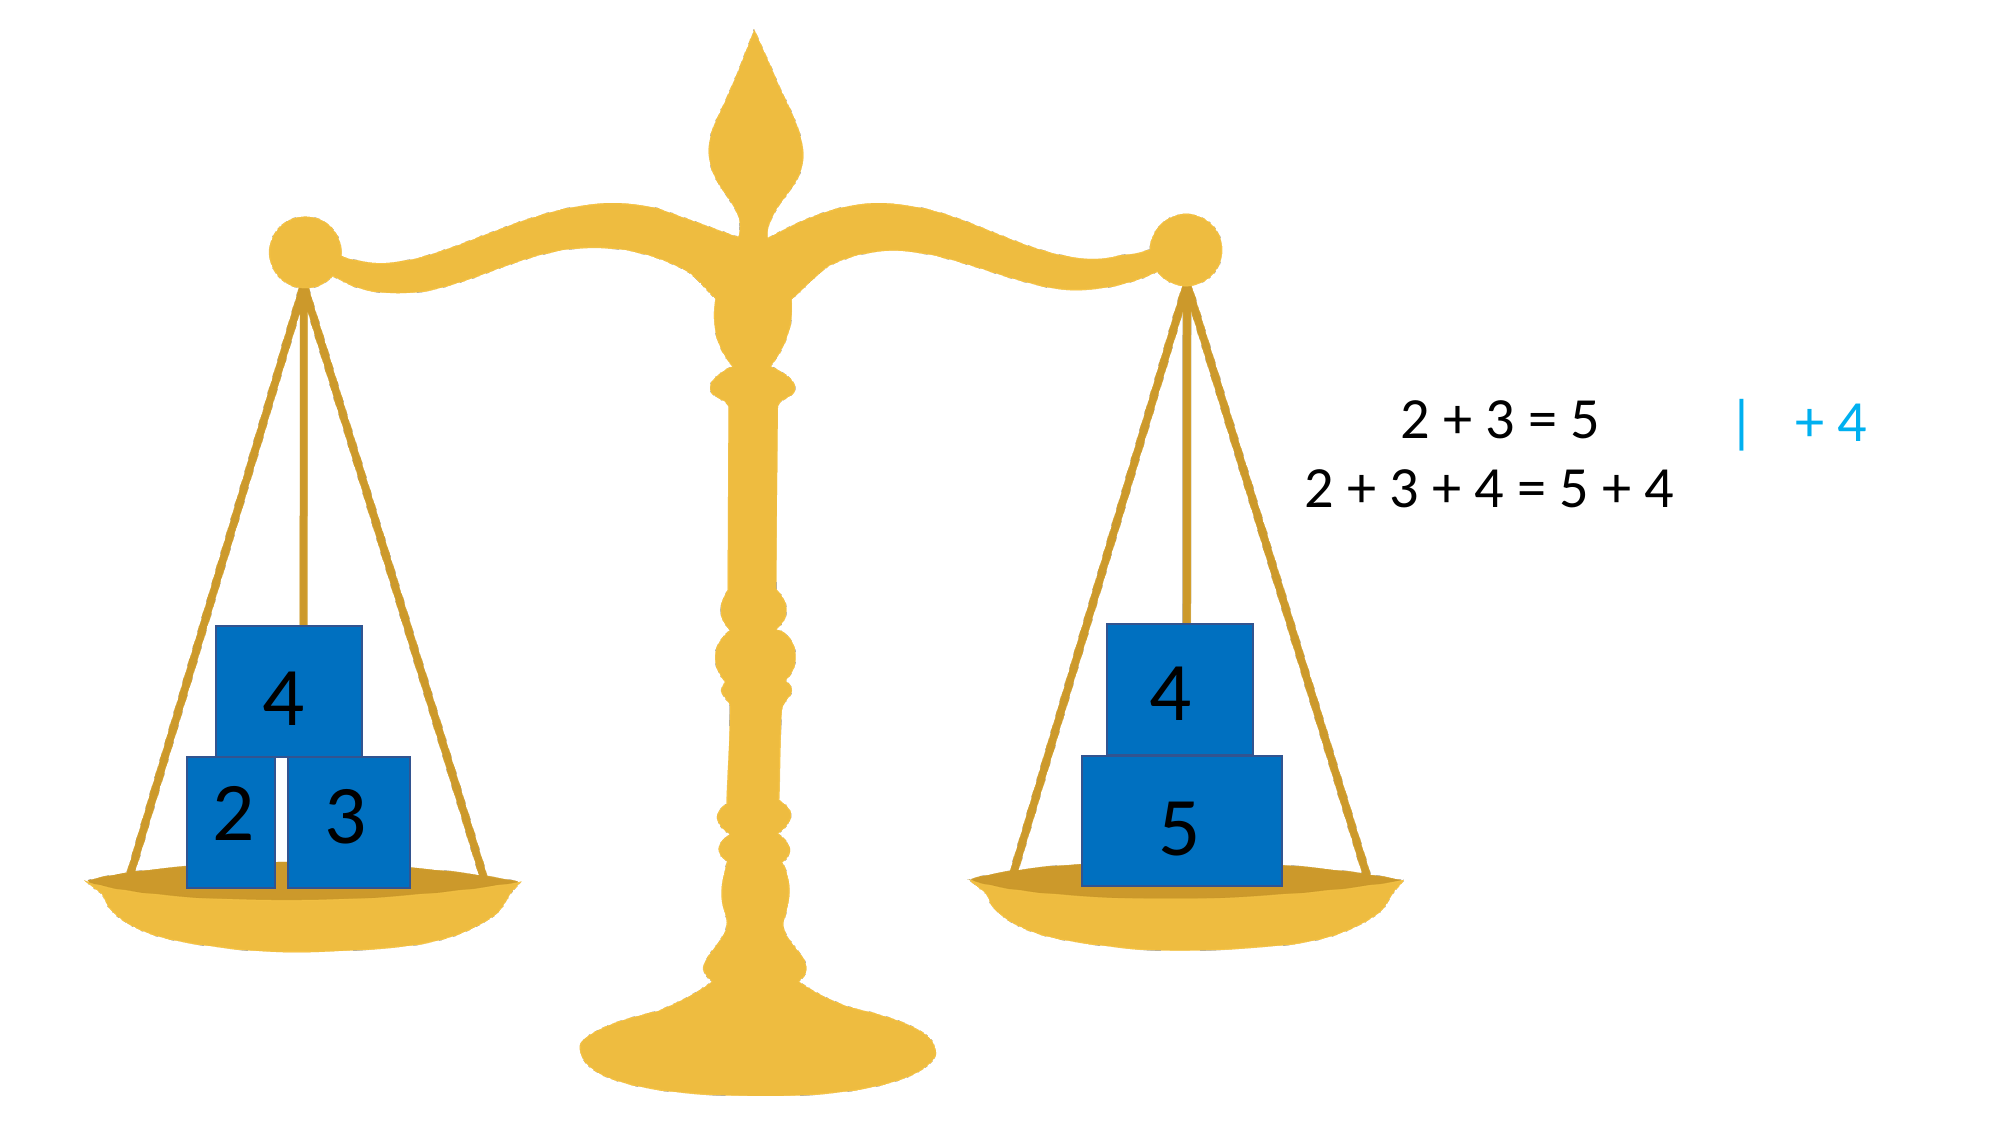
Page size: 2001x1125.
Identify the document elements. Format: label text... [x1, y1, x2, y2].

text_box [187, 626, 411, 889]
text_box 3 [309, 752, 383, 868]
text_box 4 [1134, 629, 1208, 745]
text_box 2 + 3 + 4 = 5 + 4 [1289, 441, 1755, 527]
text_box 2 [197, 749, 271, 865]
text_box | + 4 [1713, 376, 1906, 461]
picture [84, 29, 1404, 1096]
text_box 4 [247, 634, 321, 750]
text_box [1081, 624, 1282, 887]
text_box 5 [1143, 764, 1217, 880]
text_box 2 + 3 = 5 [1385, 372, 1657, 441]
